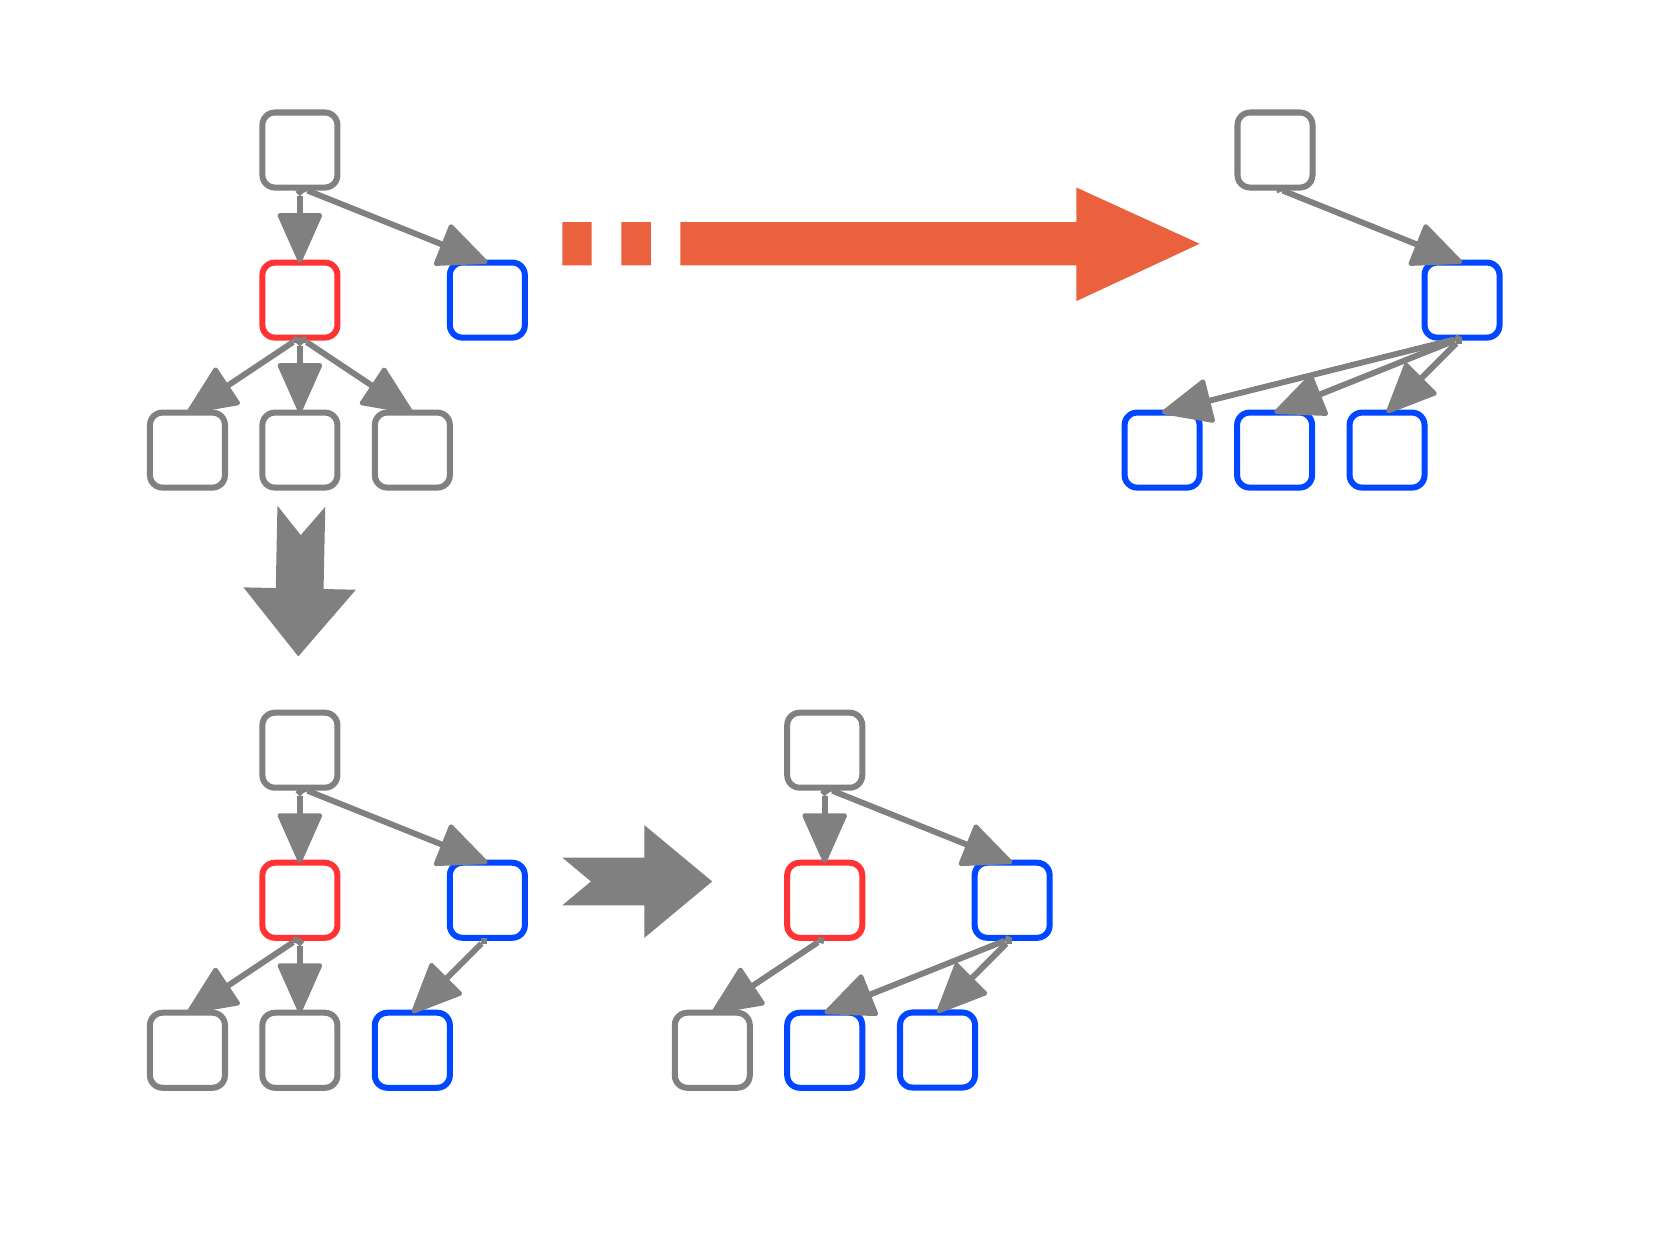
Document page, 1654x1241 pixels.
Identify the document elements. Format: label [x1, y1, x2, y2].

text_box [243, 505, 356, 657]
text_box [621, 222, 651, 266]
text_box [680, 187, 1200, 302]
text_box [562, 825, 713, 938]
text_box [562, 222, 592, 266]
